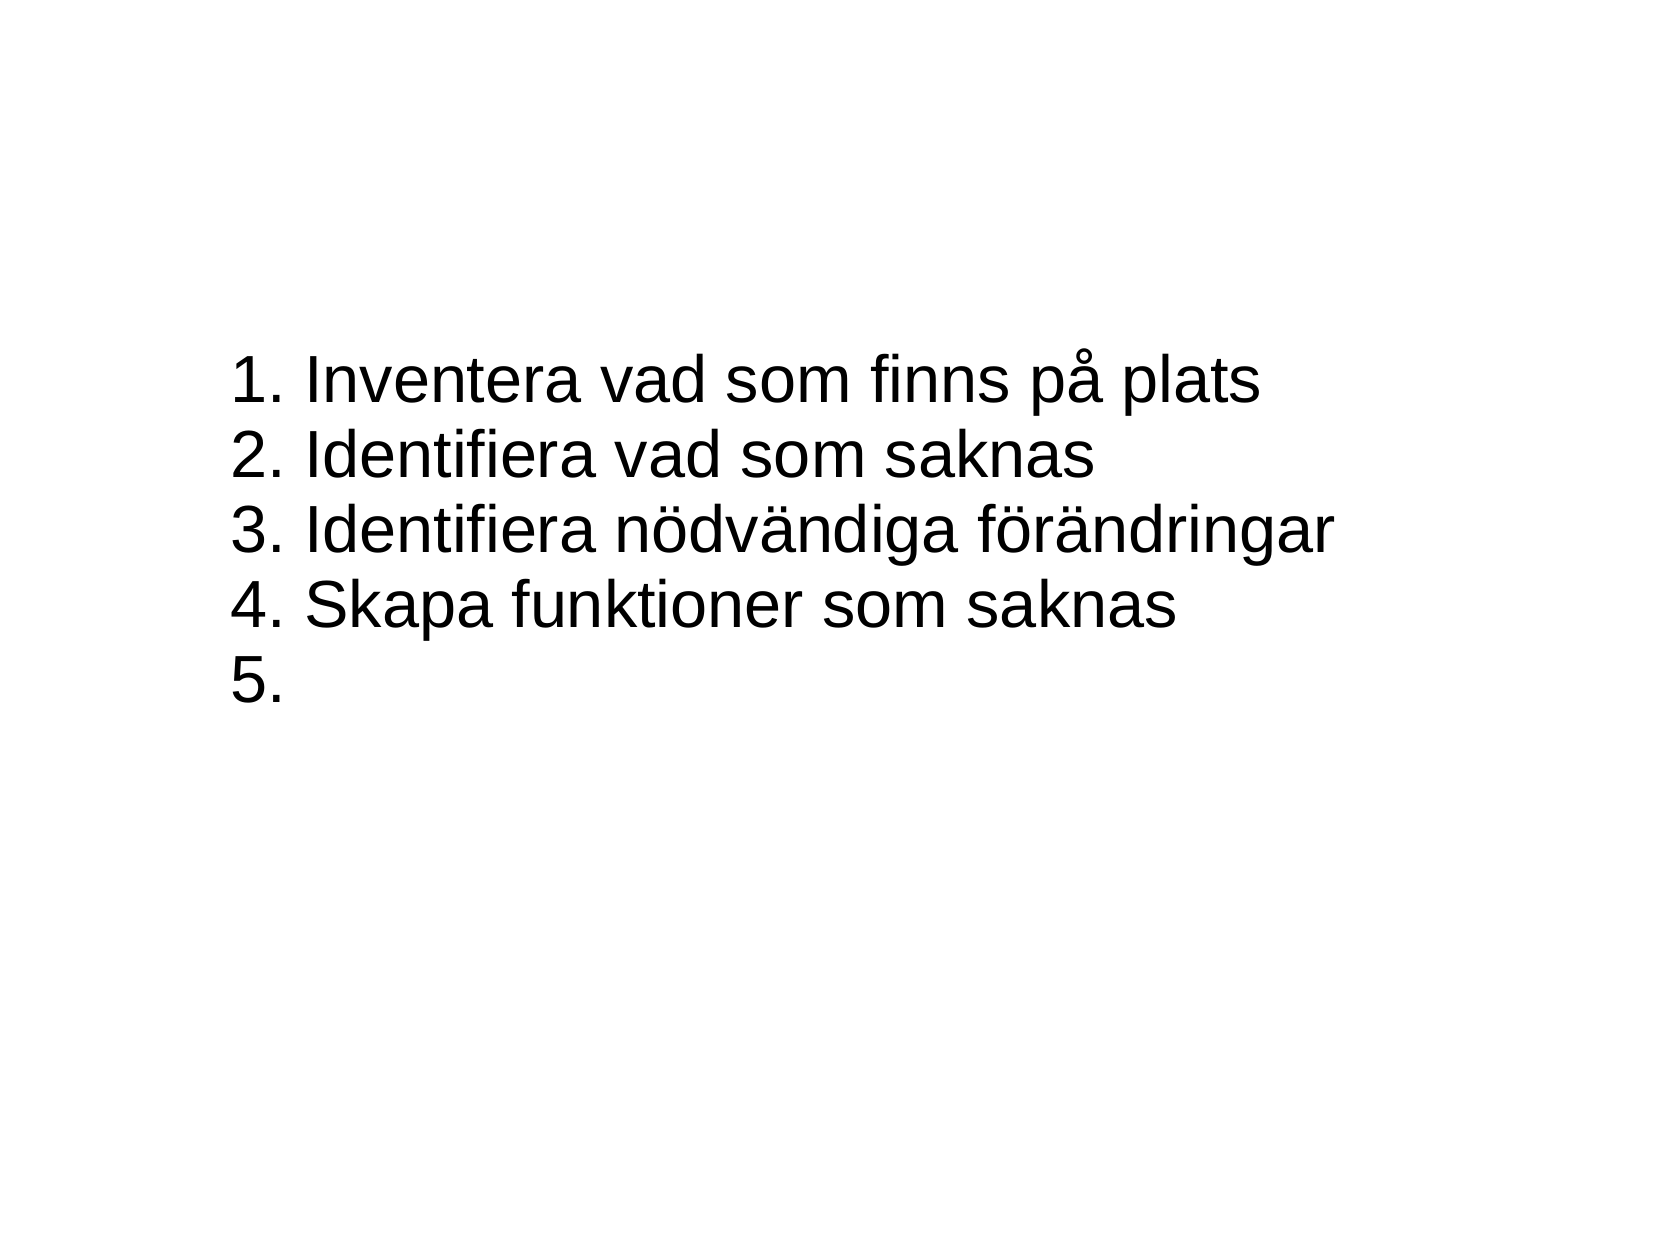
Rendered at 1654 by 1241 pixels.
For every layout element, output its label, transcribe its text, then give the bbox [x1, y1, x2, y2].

subtitle 1. Inventera vad som finns på plats 2. Identifiera vad som saknas 3. Identifiera nödvändiga förändringar 4. Skapa funktioner som saknas 5. [82, 49, 1571, 1010]
